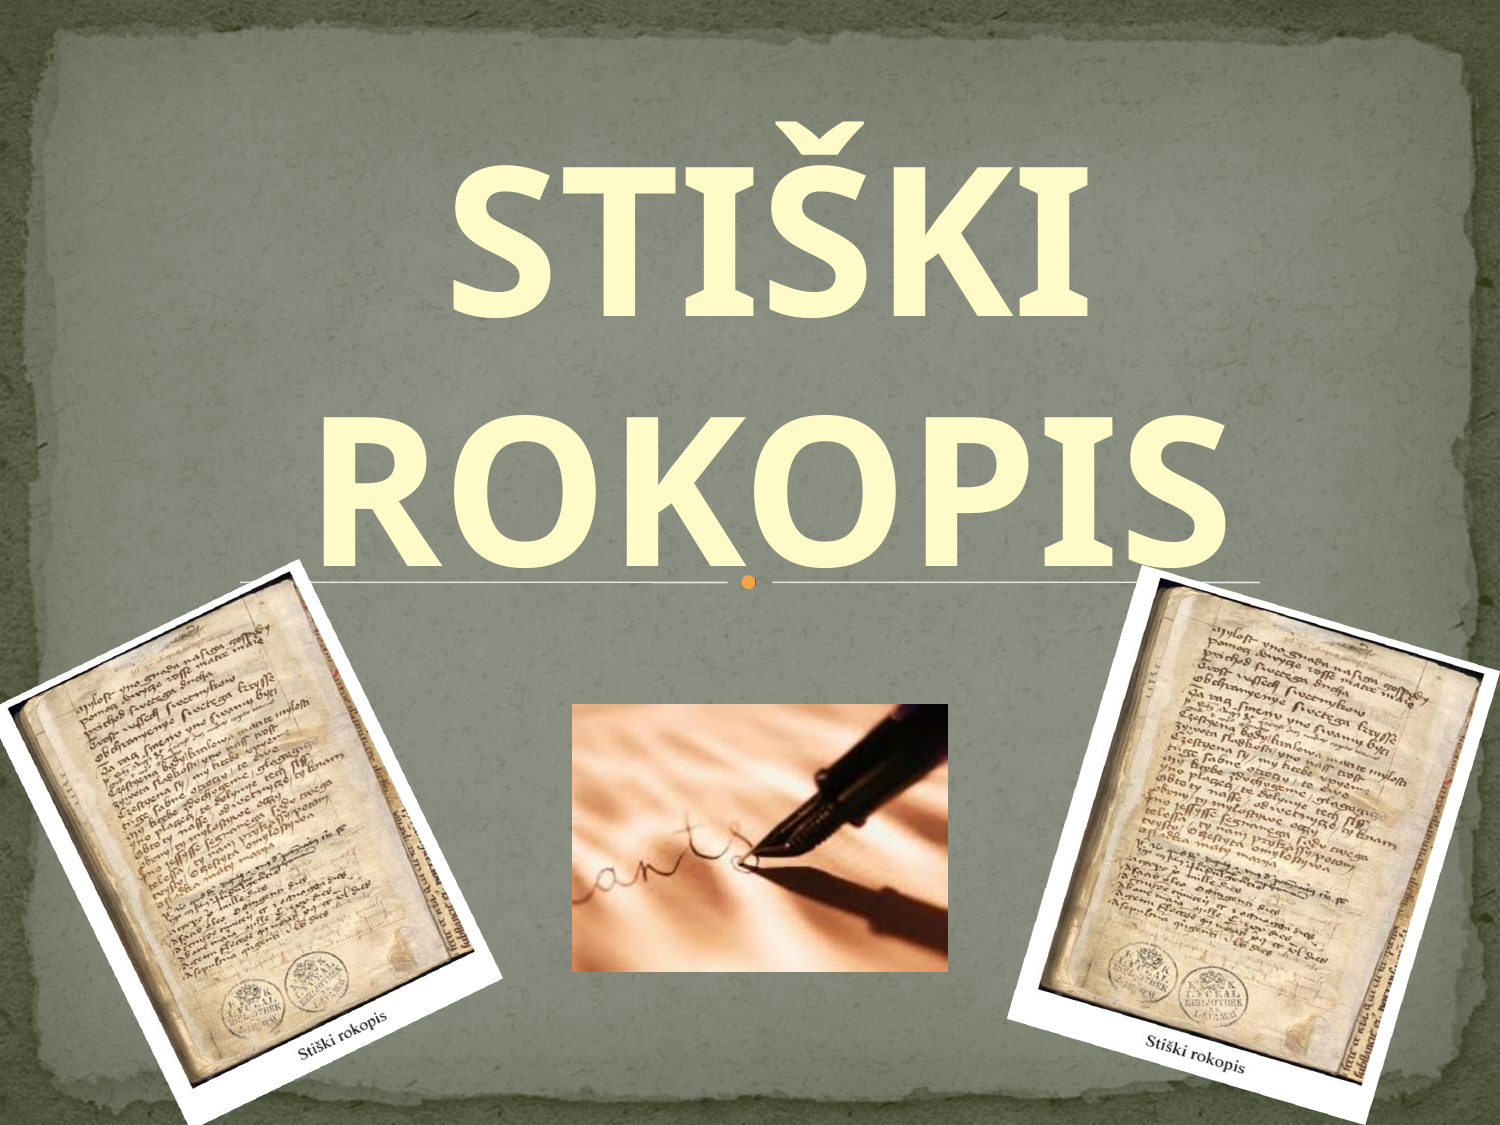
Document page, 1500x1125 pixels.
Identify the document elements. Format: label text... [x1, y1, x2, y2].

title STIŠKI ROKOPIS [88, 290, 1451, 616]
picture [0, 0, 1500, 1125]
